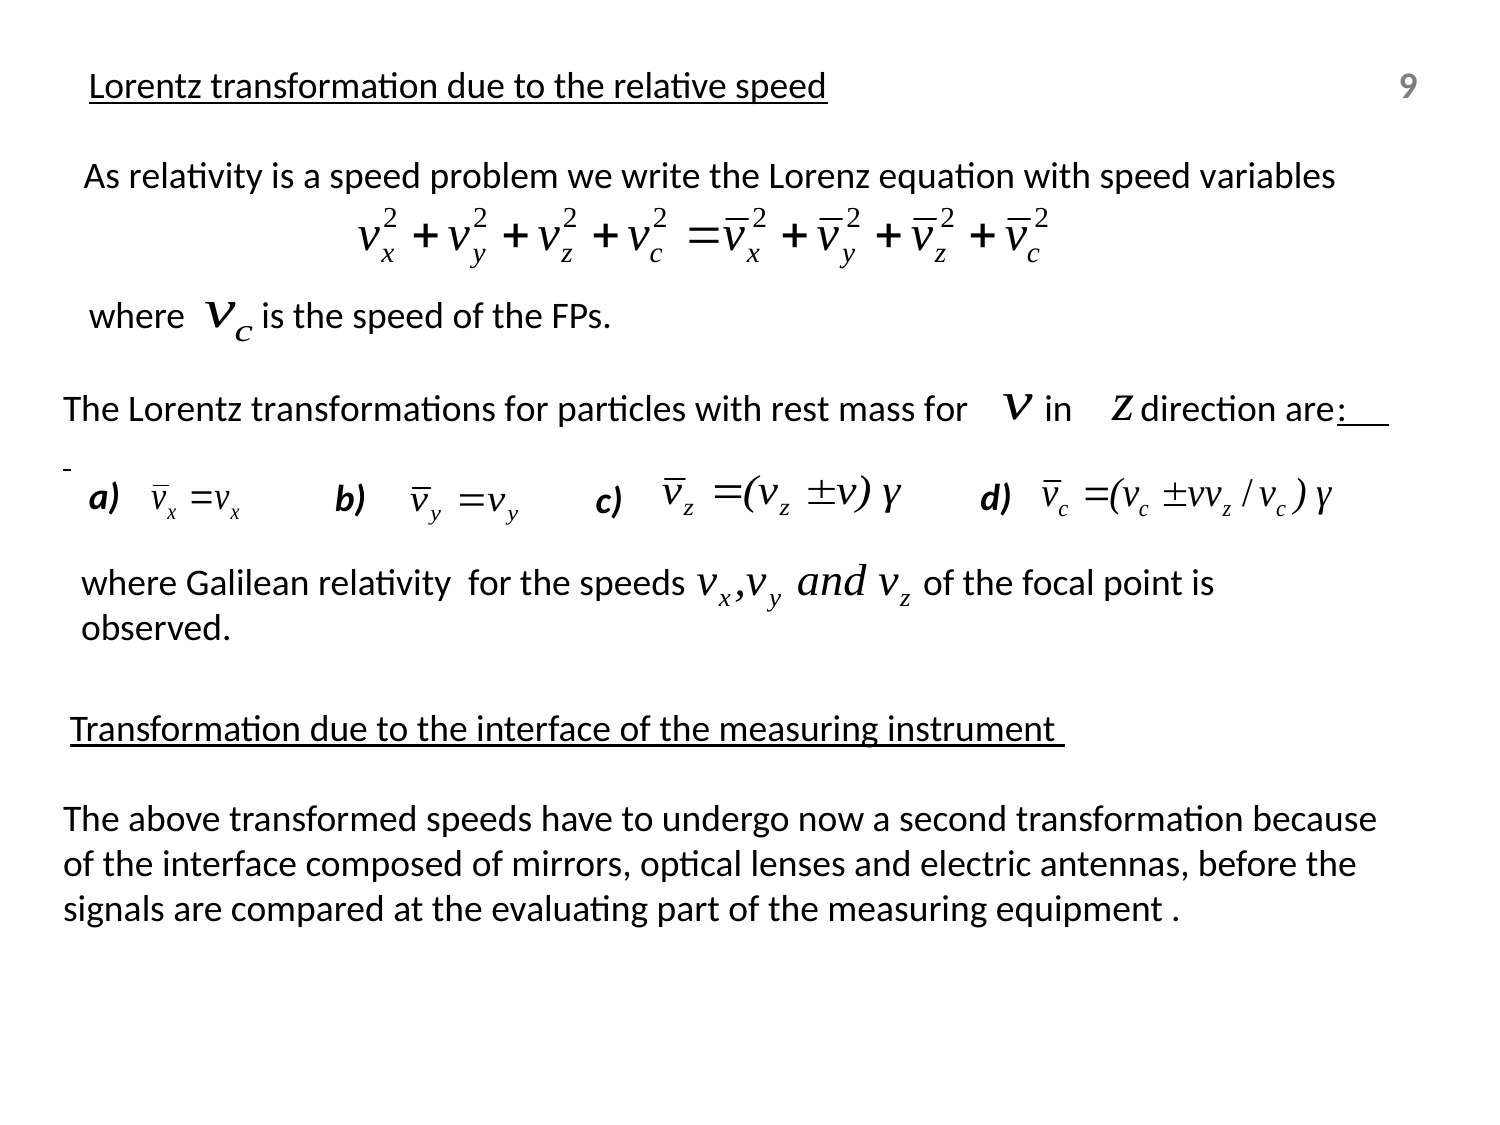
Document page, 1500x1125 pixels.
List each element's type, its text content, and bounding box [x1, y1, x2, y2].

chart [404, 473, 528, 533]
text_box Lorentz transformation due to the relative speed [73, 53, 852, 115]
text_box where is the speed of the FPs. [266, 283, 653, 345]
text_box where is the speed of the FPs. [73, 283, 194, 345]
text_box d) [965, 465, 1028, 527]
text_box c) [580, 468, 639, 530]
chart [1101, 384, 1149, 429]
chart [350, 204, 1060, 280]
chart [690, 550, 922, 622]
text_box Transformation due to the interface of the measuring instrument [54, 696, 1107, 758]
chart [146, 470, 247, 530]
text_box As relativity is a speed problem we write the Lorenz equation with speed variables [69, 144, 1368, 204]
text_box 9 [1384, 54, 1433, 114]
chart [194, 272, 266, 355]
chart [993, 383, 1045, 433]
text_box The above transformed speeds have to undergo now a second transformation because of the interface composed of mirrors, optical lenses and electric antennas, before the signals are compared at the evaluating part of the measuring equipment . [48, 786, 1418, 939]
text_box The Lorentz transformations for particles with rest mass for in direction are: [48, 376, 1409, 438]
text_box b) [319, 465, 382, 527]
text_box where Galilean relativity for the speeds of the focal point is observed. [65, 550, 1355, 657]
chart [1036, 465, 1338, 527]
chart [655, 463, 910, 523]
text_box a) [73, 464, 136, 526]
